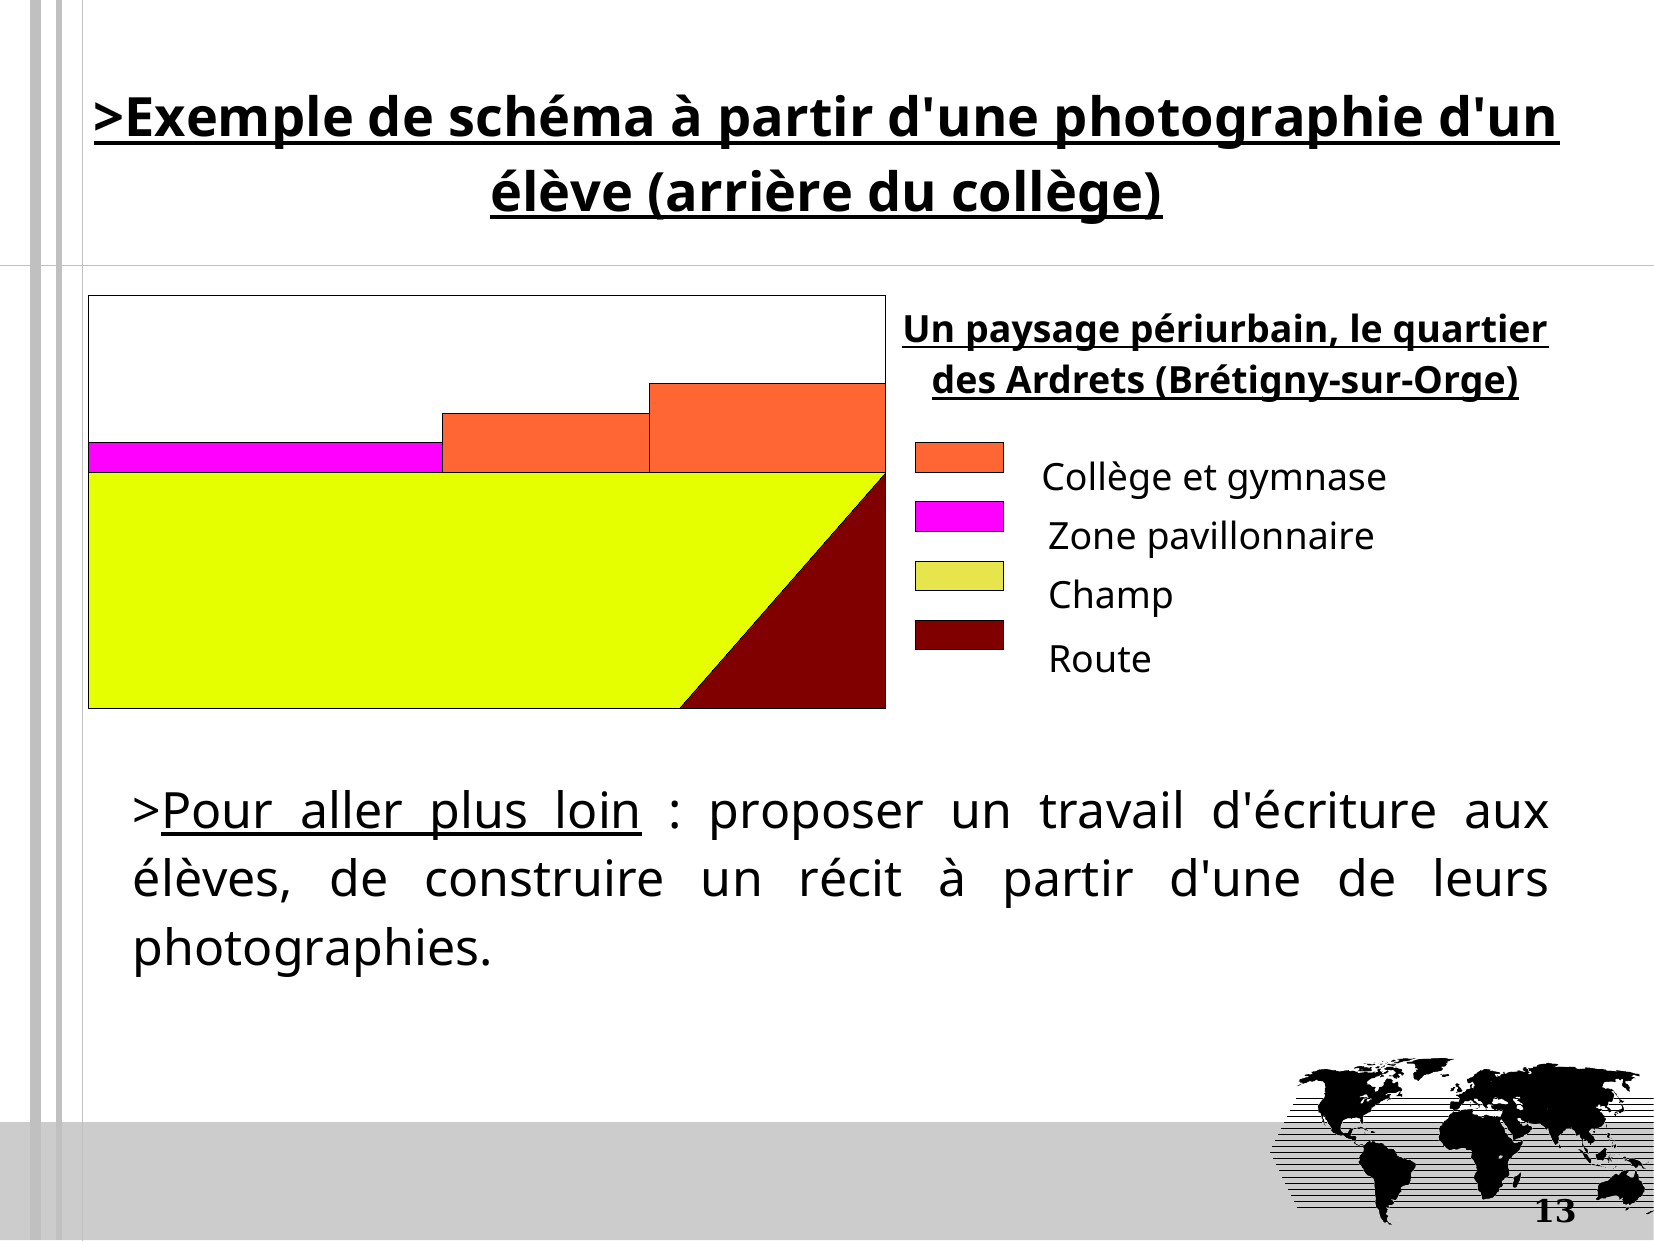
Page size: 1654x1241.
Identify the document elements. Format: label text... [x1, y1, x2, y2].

text_box Champ [1033, 561, 1388, 726]
text_box [915, 442, 1004, 473]
picture [1293, 1054, 1654, 1235]
text_box >Pour aller plus loin : proposer un travail d'écriture aux élèves, de construire un récit à partir d'une de leurs photographies. [118, 767, 1565, 916]
text_box [915, 561, 1004, 591]
text_box [88, 383, 886, 709]
text_box [915, 501, 1004, 532]
text_box Route [1033, 624, 1199, 690]
text_box Collège et gymnase [1026, 442, 1411, 743]
title >Exemple de schéma à partir d'une photographie d'un élève (arrière du collège) [82, 49, 1571, 257]
text_box [915, 620, 1004, 650]
text_box Un paysage périurbain, le quartier des Ardrets (Brétigny-sur-Orge) [885, 295, 1565, 509]
text_box Zone pavillonnaire [1033, 501, 1418, 666]
